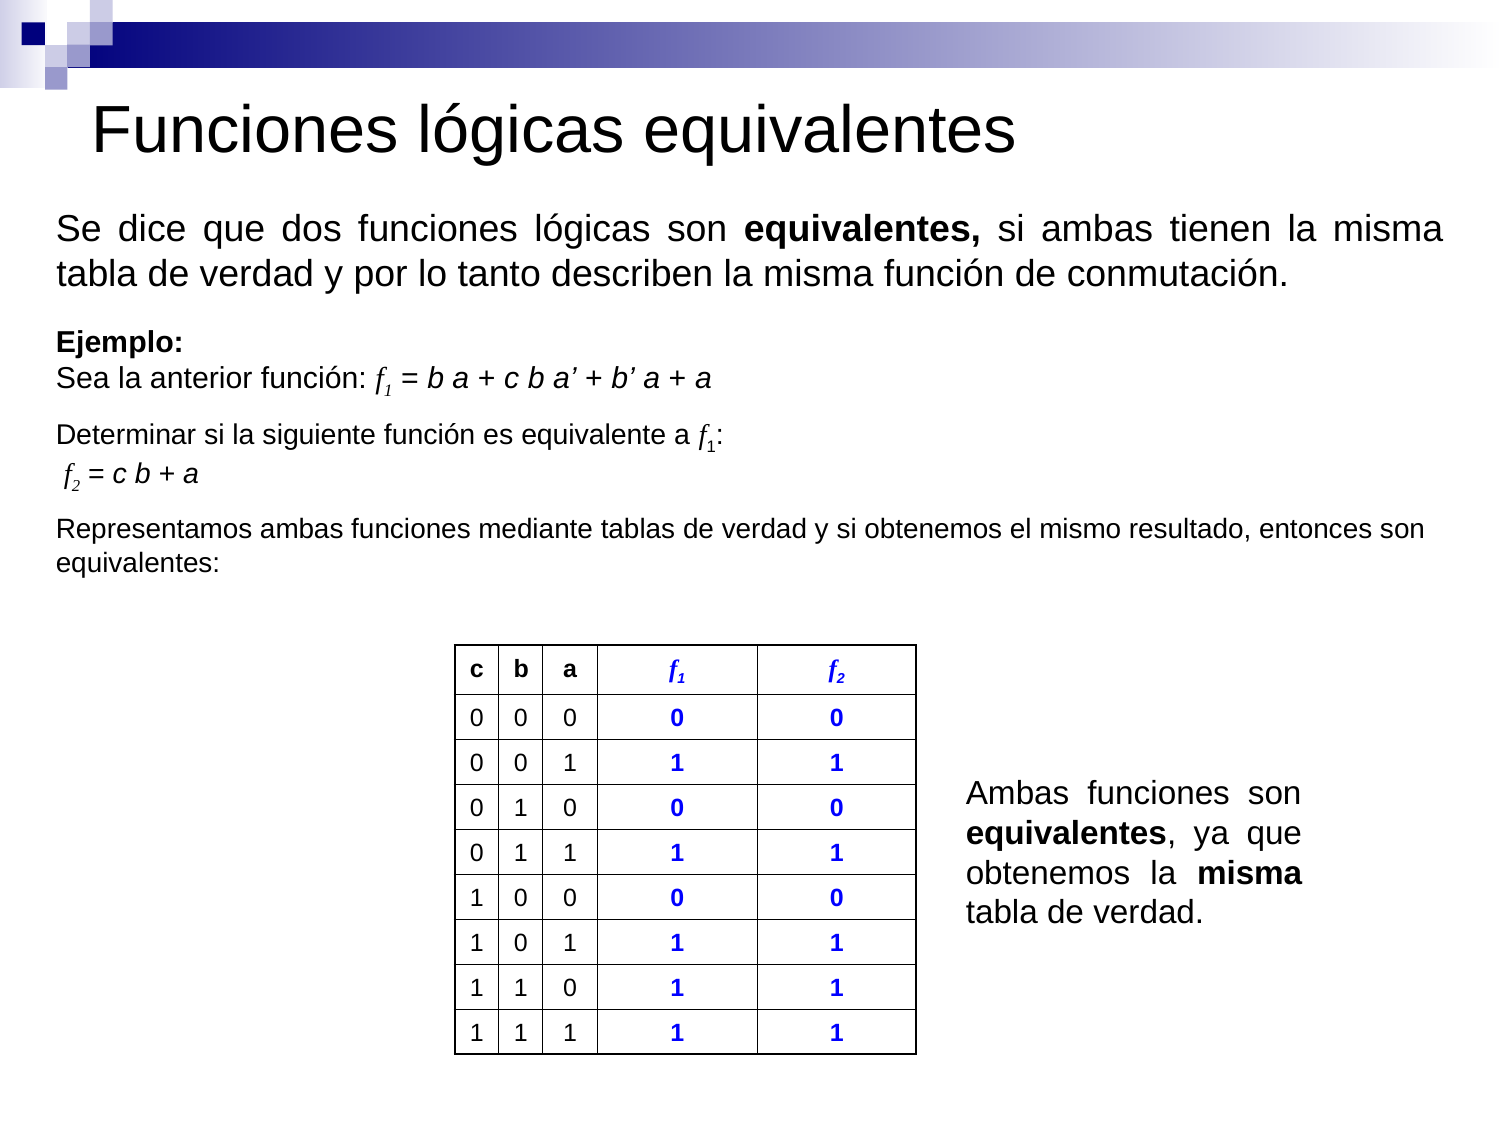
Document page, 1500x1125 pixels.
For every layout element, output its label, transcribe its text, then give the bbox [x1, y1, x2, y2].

text_box Ambas funciones son equivalentes, ya que obtenemos la misma tabla de verdad. [951, 763, 1317, 941]
table_cell 0 [543, 875, 597, 919]
table_header a [543, 646, 597, 694]
table_cell 1 [456, 965, 498, 1009]
table_cell 1 [456, 1010, 498, 1053]
table_cell 0 [758, 785, 915, 829]
table_cell 1 [543, 1010, 597, 1053]
table_cell 0 [499, 920, 542, 964]
table_header f2 [758, 646, 915, 694]
table_cell 0 [543, 965, 597, 1009]
table_cell 1 [456, 875, 498, 919]
table_cell 0 [456, 695, 498, 739]
table_cell 1 [598, 1010, 757, 1053]
table_cell 1 [598, 965, 757, 1009]
table_cell 0 [543, 695, 597, 739]
table_cell 1 [598, 920, 757, 964]
table_header b [499, 646, 542, 694]
table_cell 0 [543, 785, 597, 829]
table_cell 1 [543, 920, 597, 964]
table_cell 1 [499, 830, 542, 874]
table_cell 0 [758, 695, 915, 739]
table_cell 1 [598, 830, 757, 874]
table_cell 1 [456, 920, 498, 964]
table_cell 0 [598, 785, 757, 829]
table_cell 0 [758, 875, 915, 919]
table_cell 0 [456, 785, 498, 829]
table_cell 1 [758, 1010, 915, 1053]
text_box Ejemplo: Sea la anterior función: f1 = b a + c b a’ + b’ a + a [41, 314, 1459, 408]
text_box Se dice que dos funciones lógicas son equivalentes, si ambas tienen la misma tabla de verdad y por lo tanto describen la misma función de conmutación. [41, 196, 1459, 303]
table_cell 0 [598, 875, 757, 919]
table_cell 1 [758, 920, 915, 964]
table_cell 1 [499, 1010, 542, 1053]
title Funciones lógicas equivalentes [76, 78, 1427, 173]
table_cell 0 [499, 740, 542, 784]
table_cell 1 [758, 965, 915, 1009]
table_cell 0 [598, 695, 757, 739]
table_cell 1 [758, 740, 915, 784]
table_header c [456, 646, 498, 694]
table_cell 0 [499, 875, 542, 919]
table_cell 1 [543, 740, 597, 784]
table_cell 0 [499, 695, 542, 739]
table_cell 0 [456, 830, 498, 874]
table_header f1 [598, 646, 757, 694]
table_cell 1 [598, 740, 757, 784]
text_box Representamos ambas funciones mediante tablas de verdad y si obtenemos el mismo resultado, entonces son equivalentes: [41, 503, 1459, 587]
table_cell 1 [758, 830, 915, 874]
text_box Determinar si la siguiente función es equivalente a f1: f2 = c b + a [41, 408, 1459, 503]
table_cell 1 [499, 965, 542, 1009]
table_cell 0 [456, 740, 498, 784]
table_cell 1 [499, 785, 542, 829]
table_cell 1 [543, 830, 597, 874]
